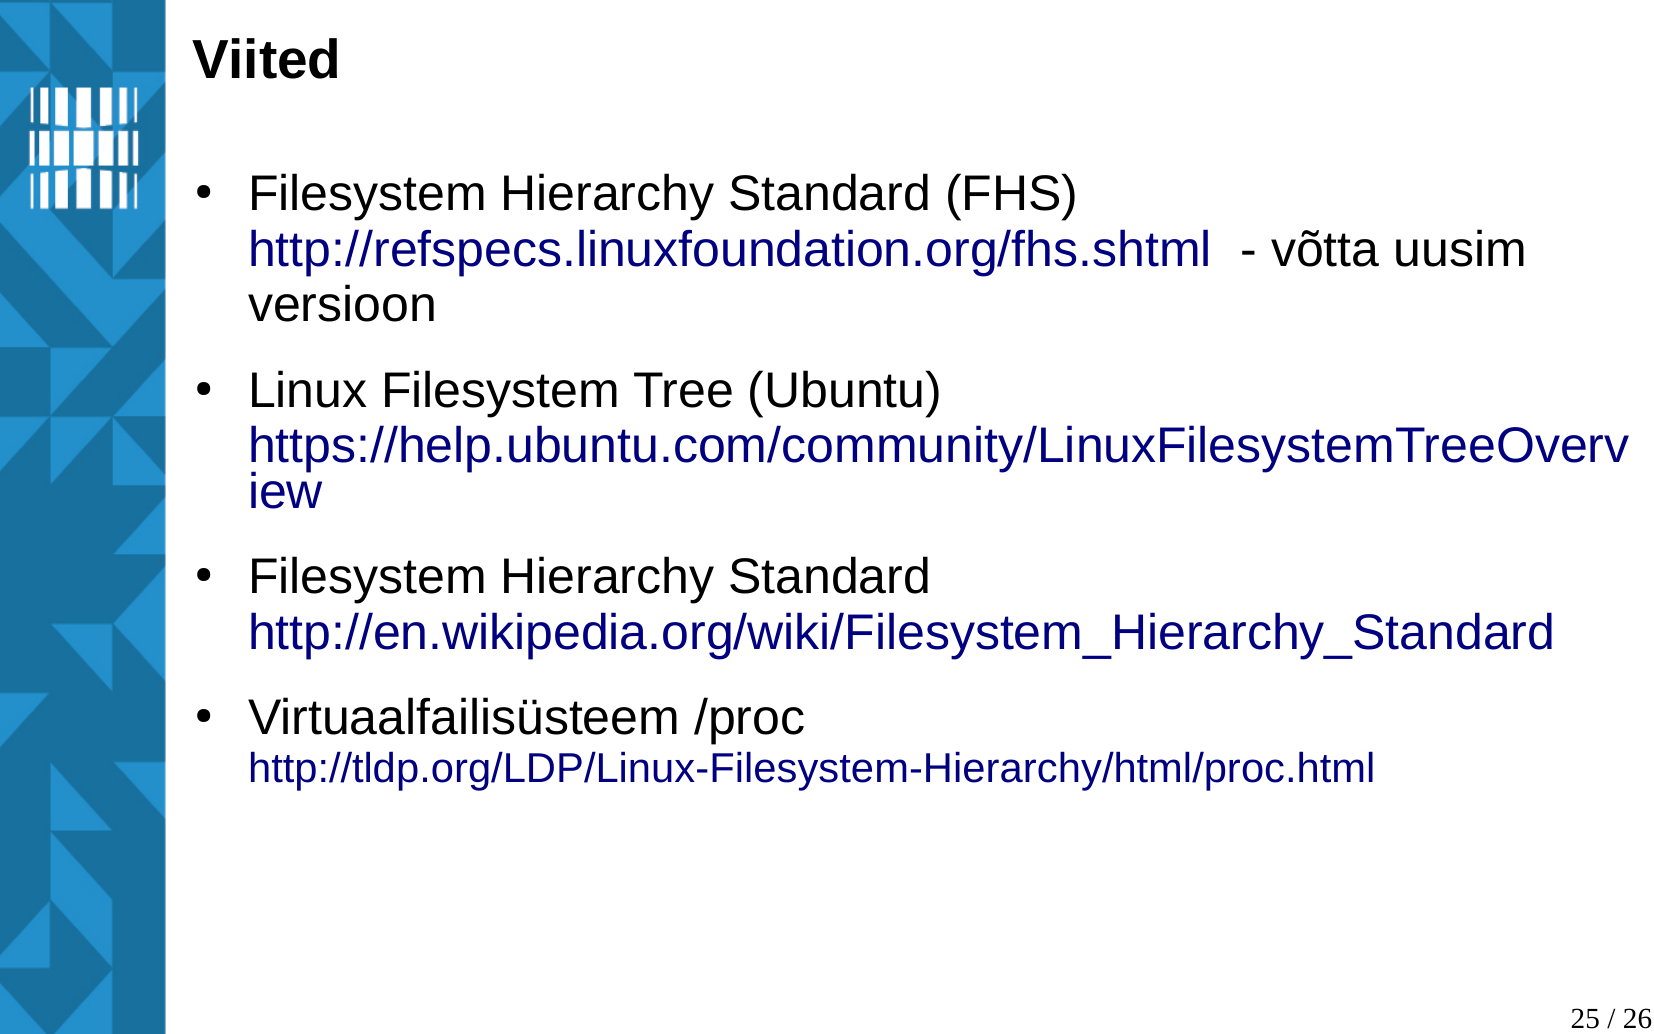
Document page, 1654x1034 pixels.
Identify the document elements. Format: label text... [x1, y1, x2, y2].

list Filesystem Hierarchy Standard (FHS) http://refspecs.linuxfoundation.org/fhs.shtml - võtta uusim versioon Linux Filesystem Tree (Ubuntu) https://help.ubuntu.com/community/LinuxFilesystemTreeOverview Filesystem Hierarchy Standard http://en.wikipedia.org/wiki/Filesystem_Hierarchy_Standard Virtuaalfailisüsteem /proc http://tldp.org/LDP/Linux-Filesystem-Hierarchy/html/proc.html [177, 165, 1633, 883]
title Viited [192, 7, 1595, 111]
